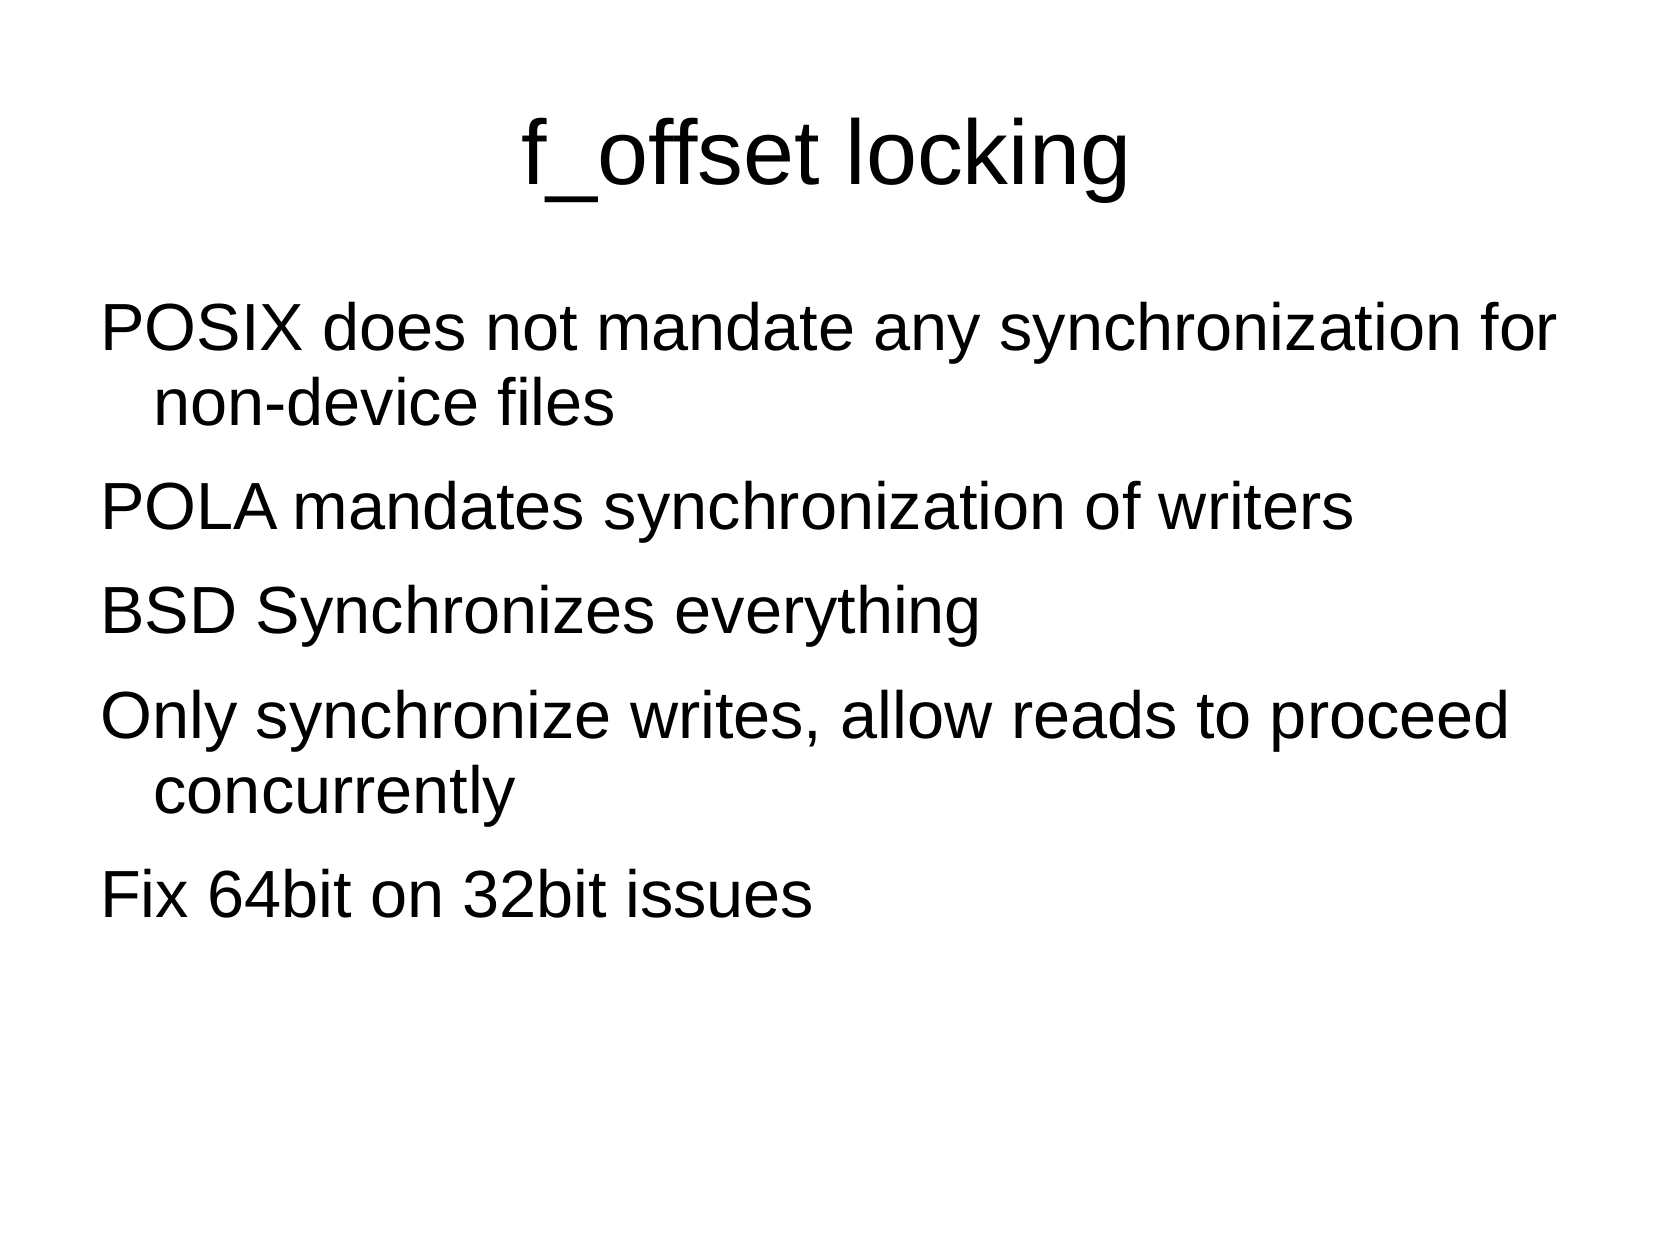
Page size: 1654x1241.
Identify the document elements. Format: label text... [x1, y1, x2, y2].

title f_offset locking [82, 56, 1571, 250]
list POSIX does not mandate any synchronization for non-device files POLA mandates synchronization of writers BSD Synchronizes everything Only synchronize writes, allow reads to proceed concurrently Fix 64bit on 32bit issues [82, 290, 1571, 1094]
